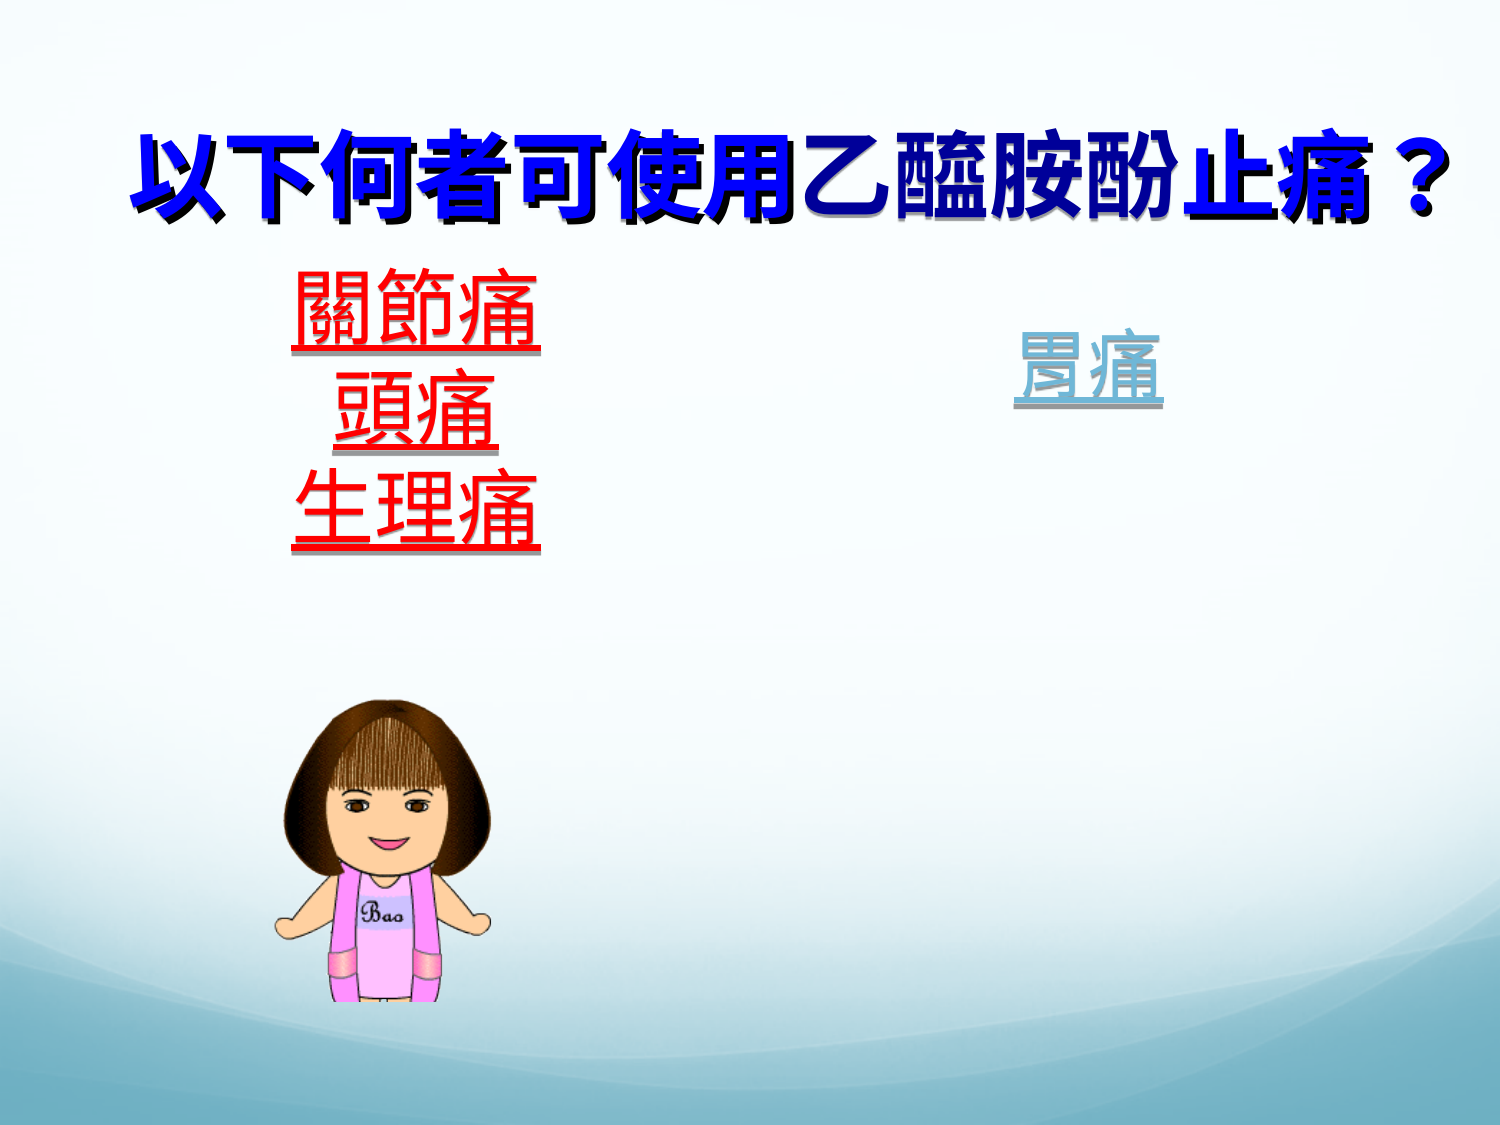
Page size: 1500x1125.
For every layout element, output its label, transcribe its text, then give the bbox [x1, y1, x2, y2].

picture [6, 278, 724, 1002]
list 關節痛 頭痛 生理痛 [218, 208, 615, 278]
title 以下何者可使用乙醯胺酚止痛？ [90, 17, 1410, 237]
list 胃痛 [773, 290, 1404, 415]
